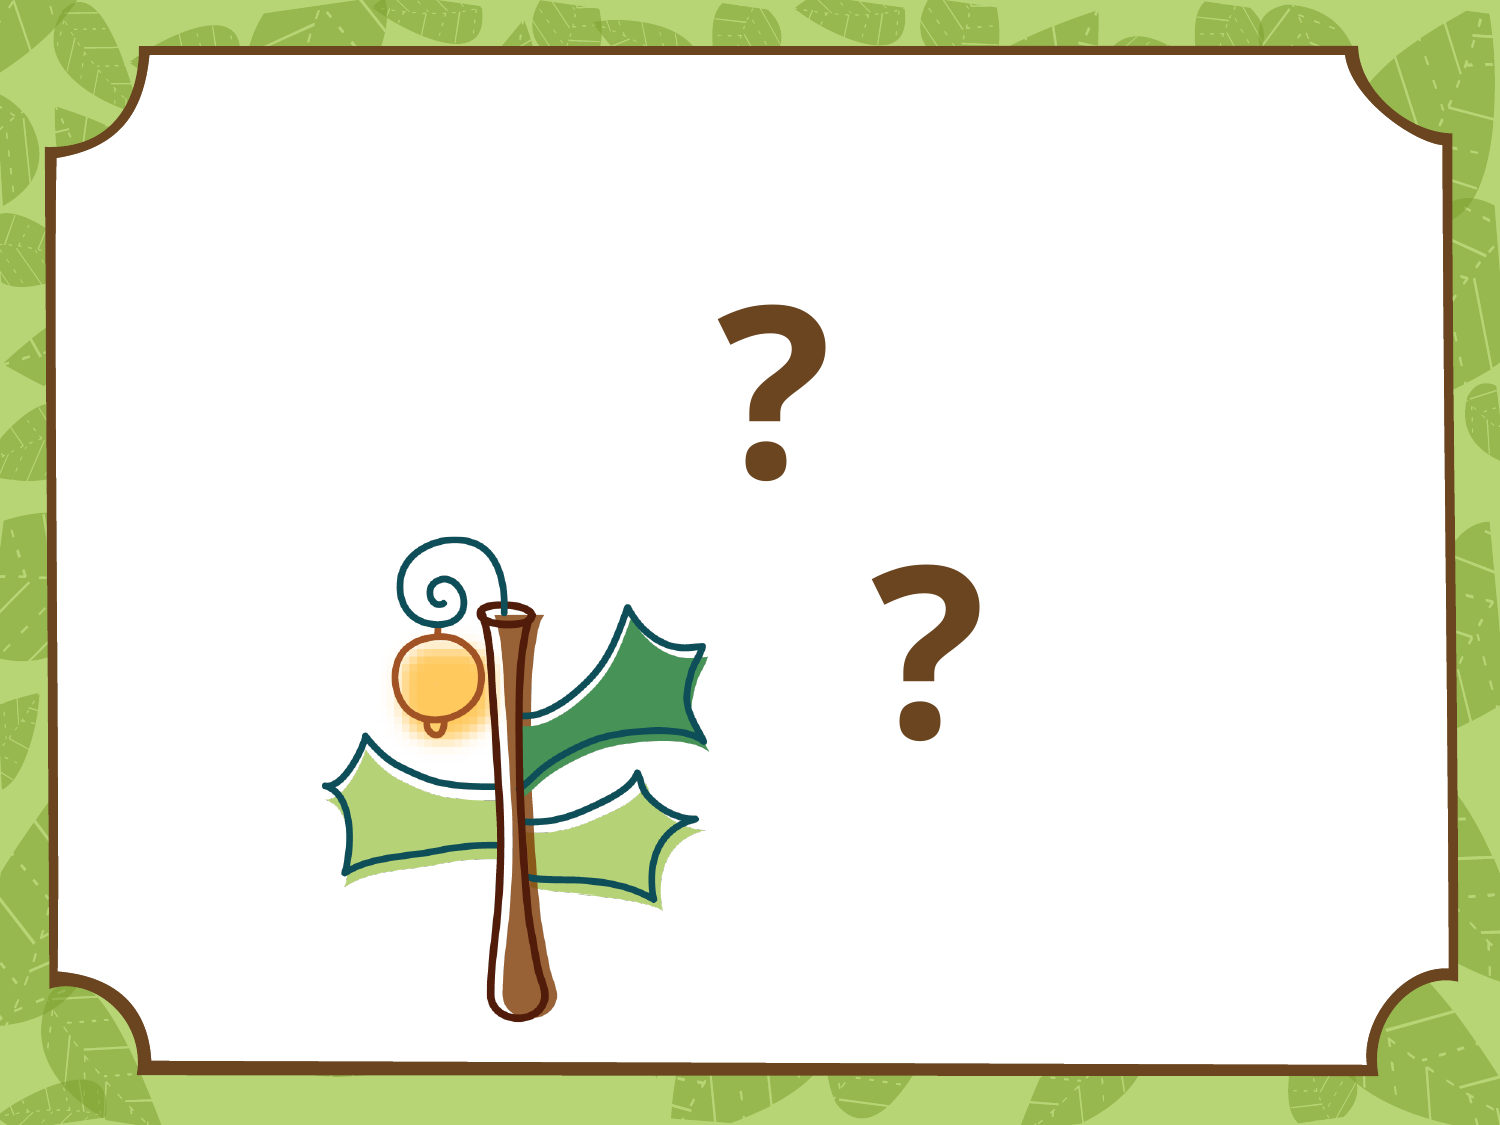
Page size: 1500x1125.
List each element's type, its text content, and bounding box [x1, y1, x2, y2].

text_box ? [856, 491, 1025, 798]
text_box ? [702, 231, 872, 538]
picture [301, 479, 734, 1042]
